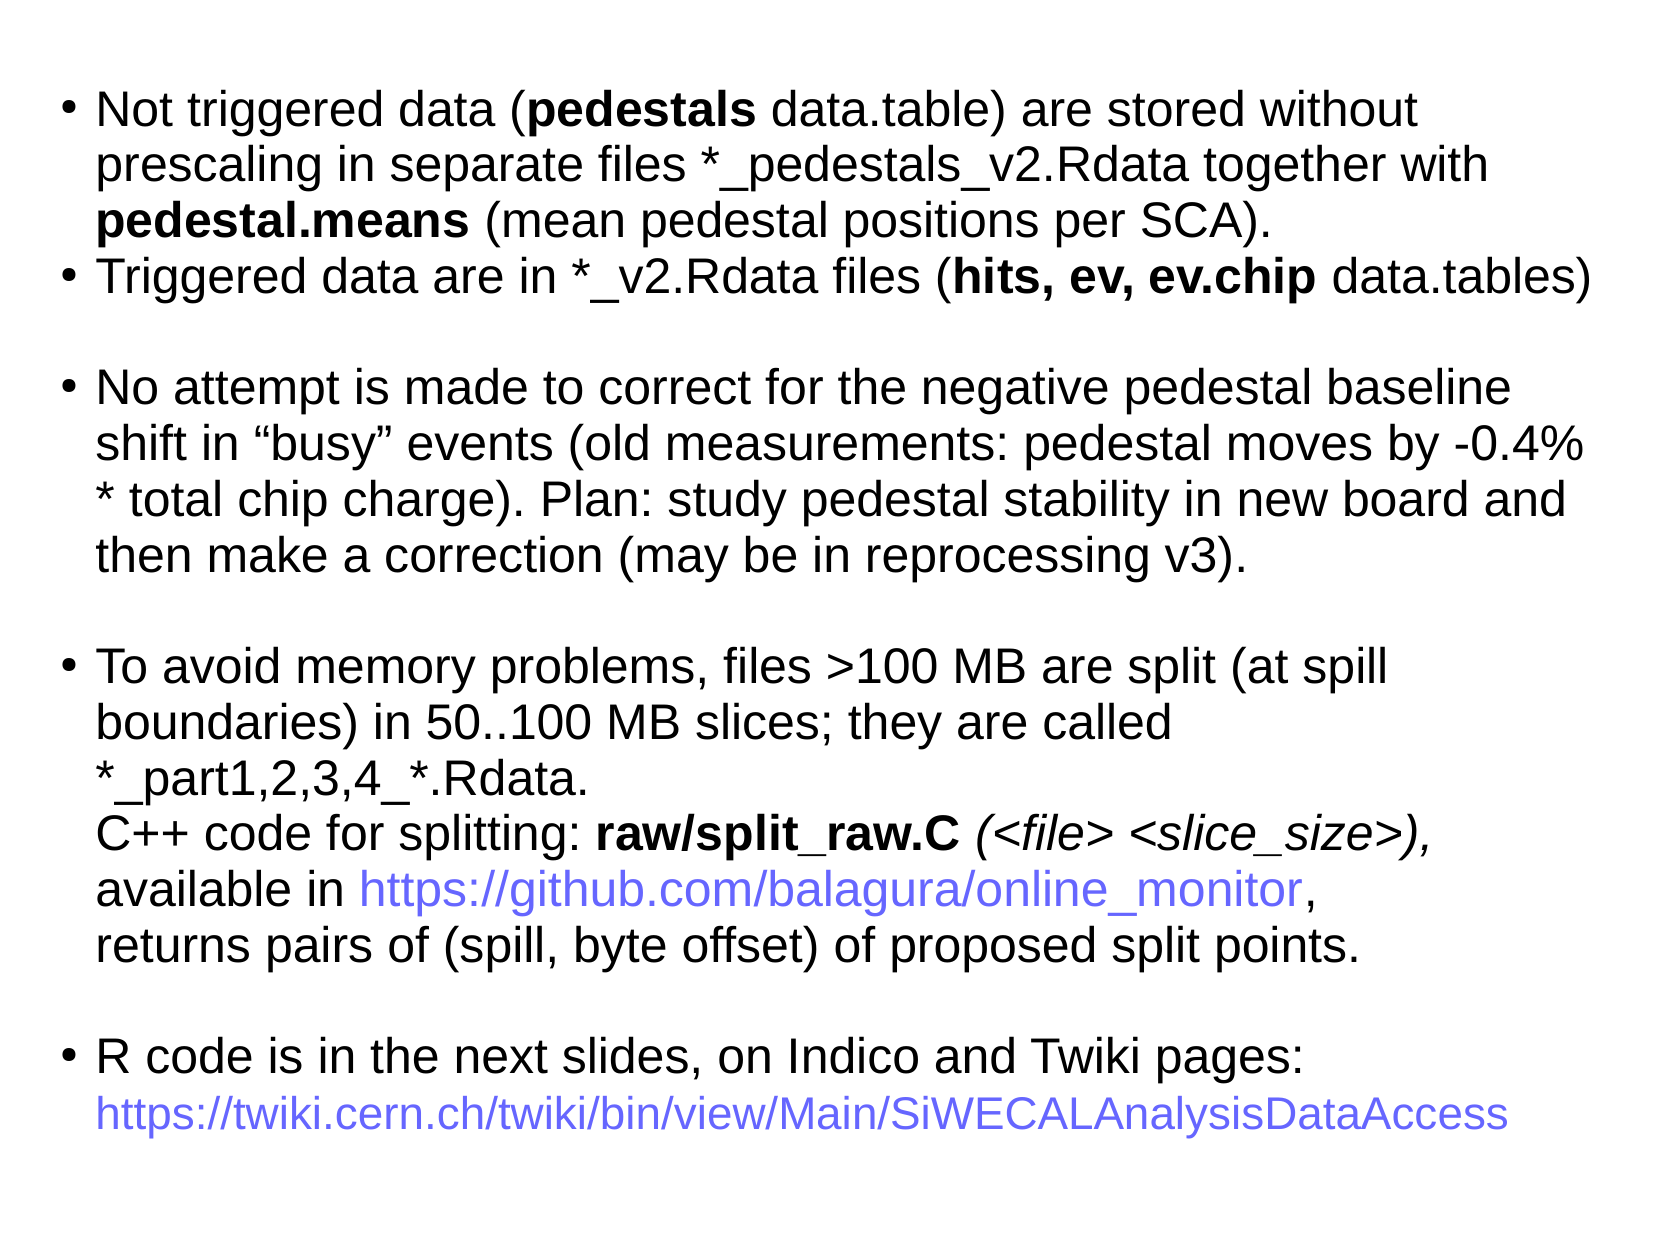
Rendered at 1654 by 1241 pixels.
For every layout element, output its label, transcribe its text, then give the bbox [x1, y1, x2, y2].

subtitle Not triggered data (pedestals data.table) are stored without prescaling in separate files *_pedestals_v2.Rdata together with pedestal.means (mean pedestal positions per SCA). Triggered data are in *_v2.Rdata files (hits, ev, ev.chip data.tables) No attempt is made to correct for the negative pedestal baseline shift in “busy” events (old measurements: pedestal moves by -0.4% * total chip charge). Plan: study pedestal stability in new board and then make a correction (may be in reprocessing v3). To avoid memory problems, files >100 MB are split (at spill boundaries) in 50..100 MB slices; they are called *_part1,2,3,4_*.Rdata. C++ code for splitting: raw/split_raw.C (<file> <slice_size>), available in https://github.com/balagura/online_monitor, returns pairs of (spill, byte offset) of proposed split points. R code is in the next slides, on Indico and Twiki pages: https://twiki.cern.ch/twiki/bin/view/Main/SiWECALAnalysisDataAccess [60, 24, 1606, 1141]
